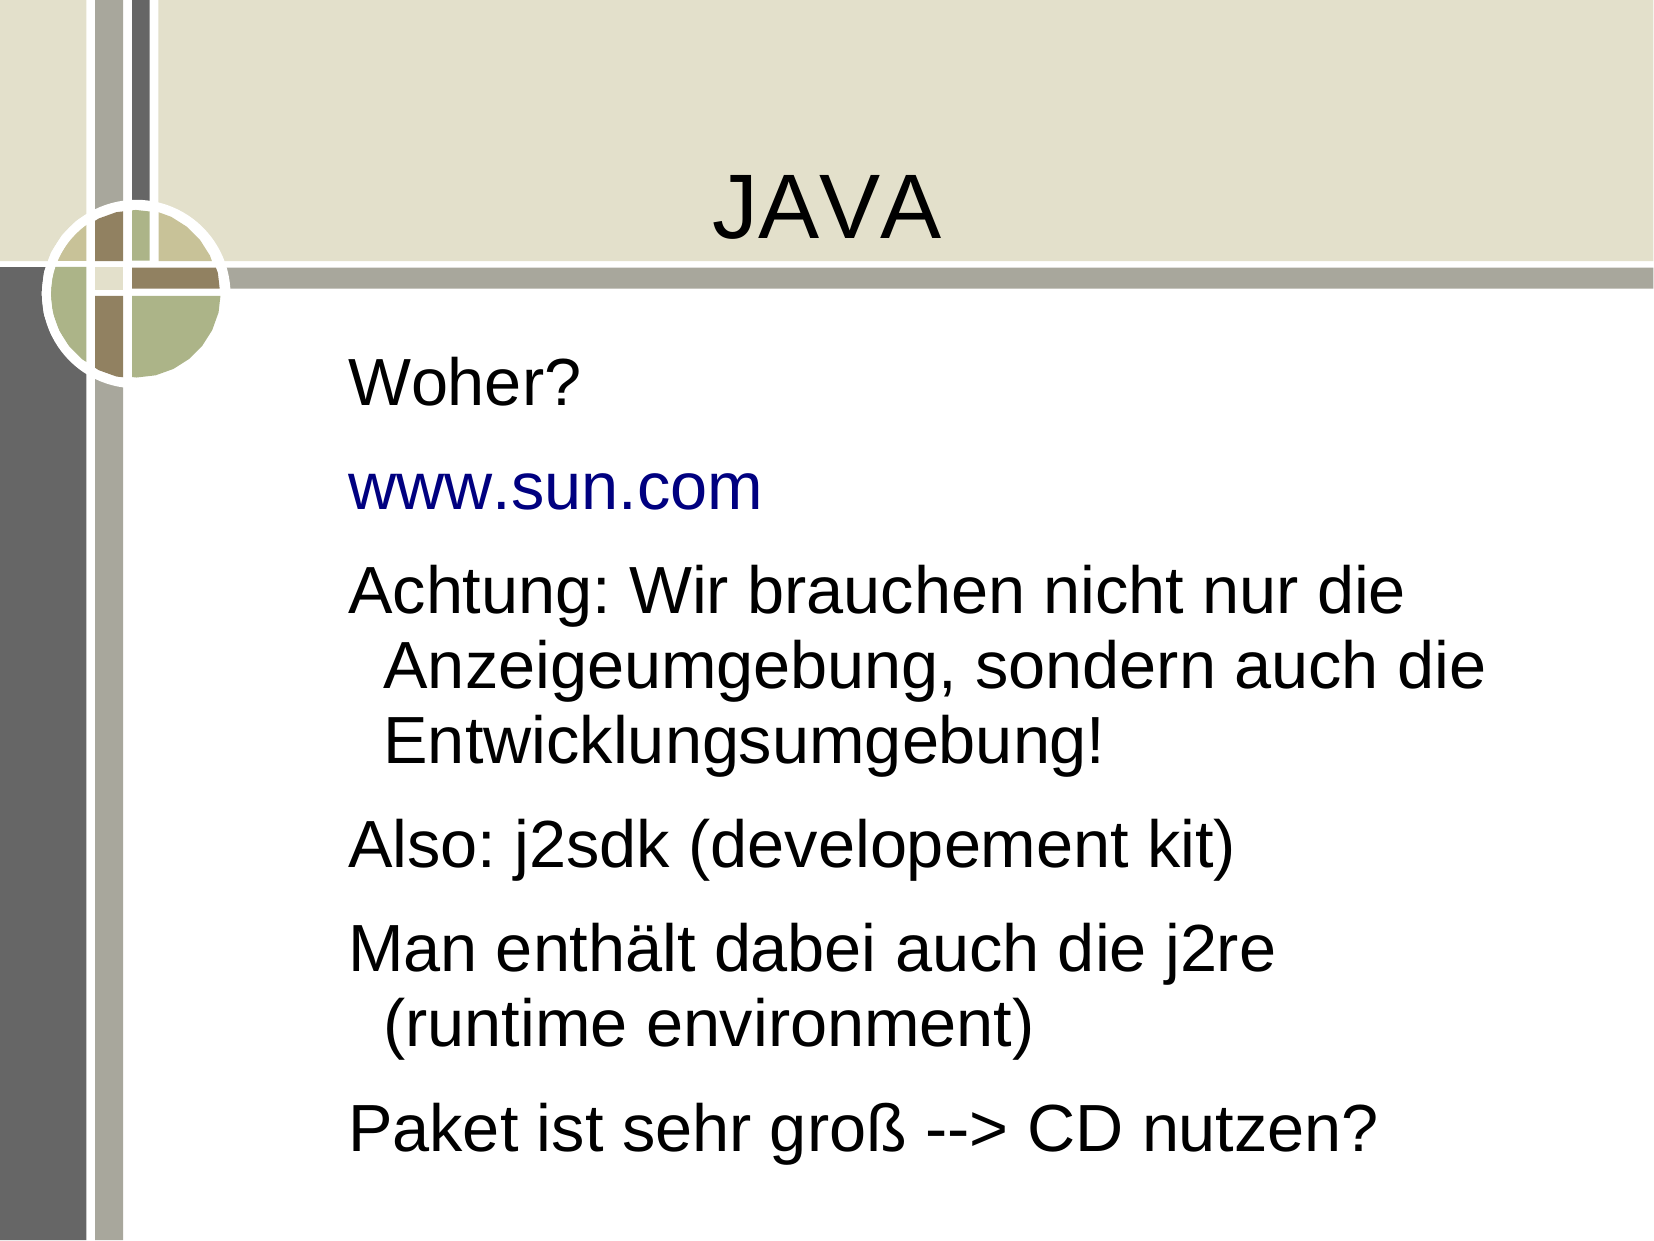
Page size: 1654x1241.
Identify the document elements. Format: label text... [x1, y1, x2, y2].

list Woher? www.sun.com Achtung: Wir brauchen nicht nur die Anzeigeumgebung, sondern auch die Entwicklungsumgebung! Also: j2sdk (developement kit) Man enthält dabei auch die j2re (runtime environment) Paket ist sehr groß --> CD nutzen? [348, 344, 1534, 1166]
title JAVA [121, 102, 1534, 311]
